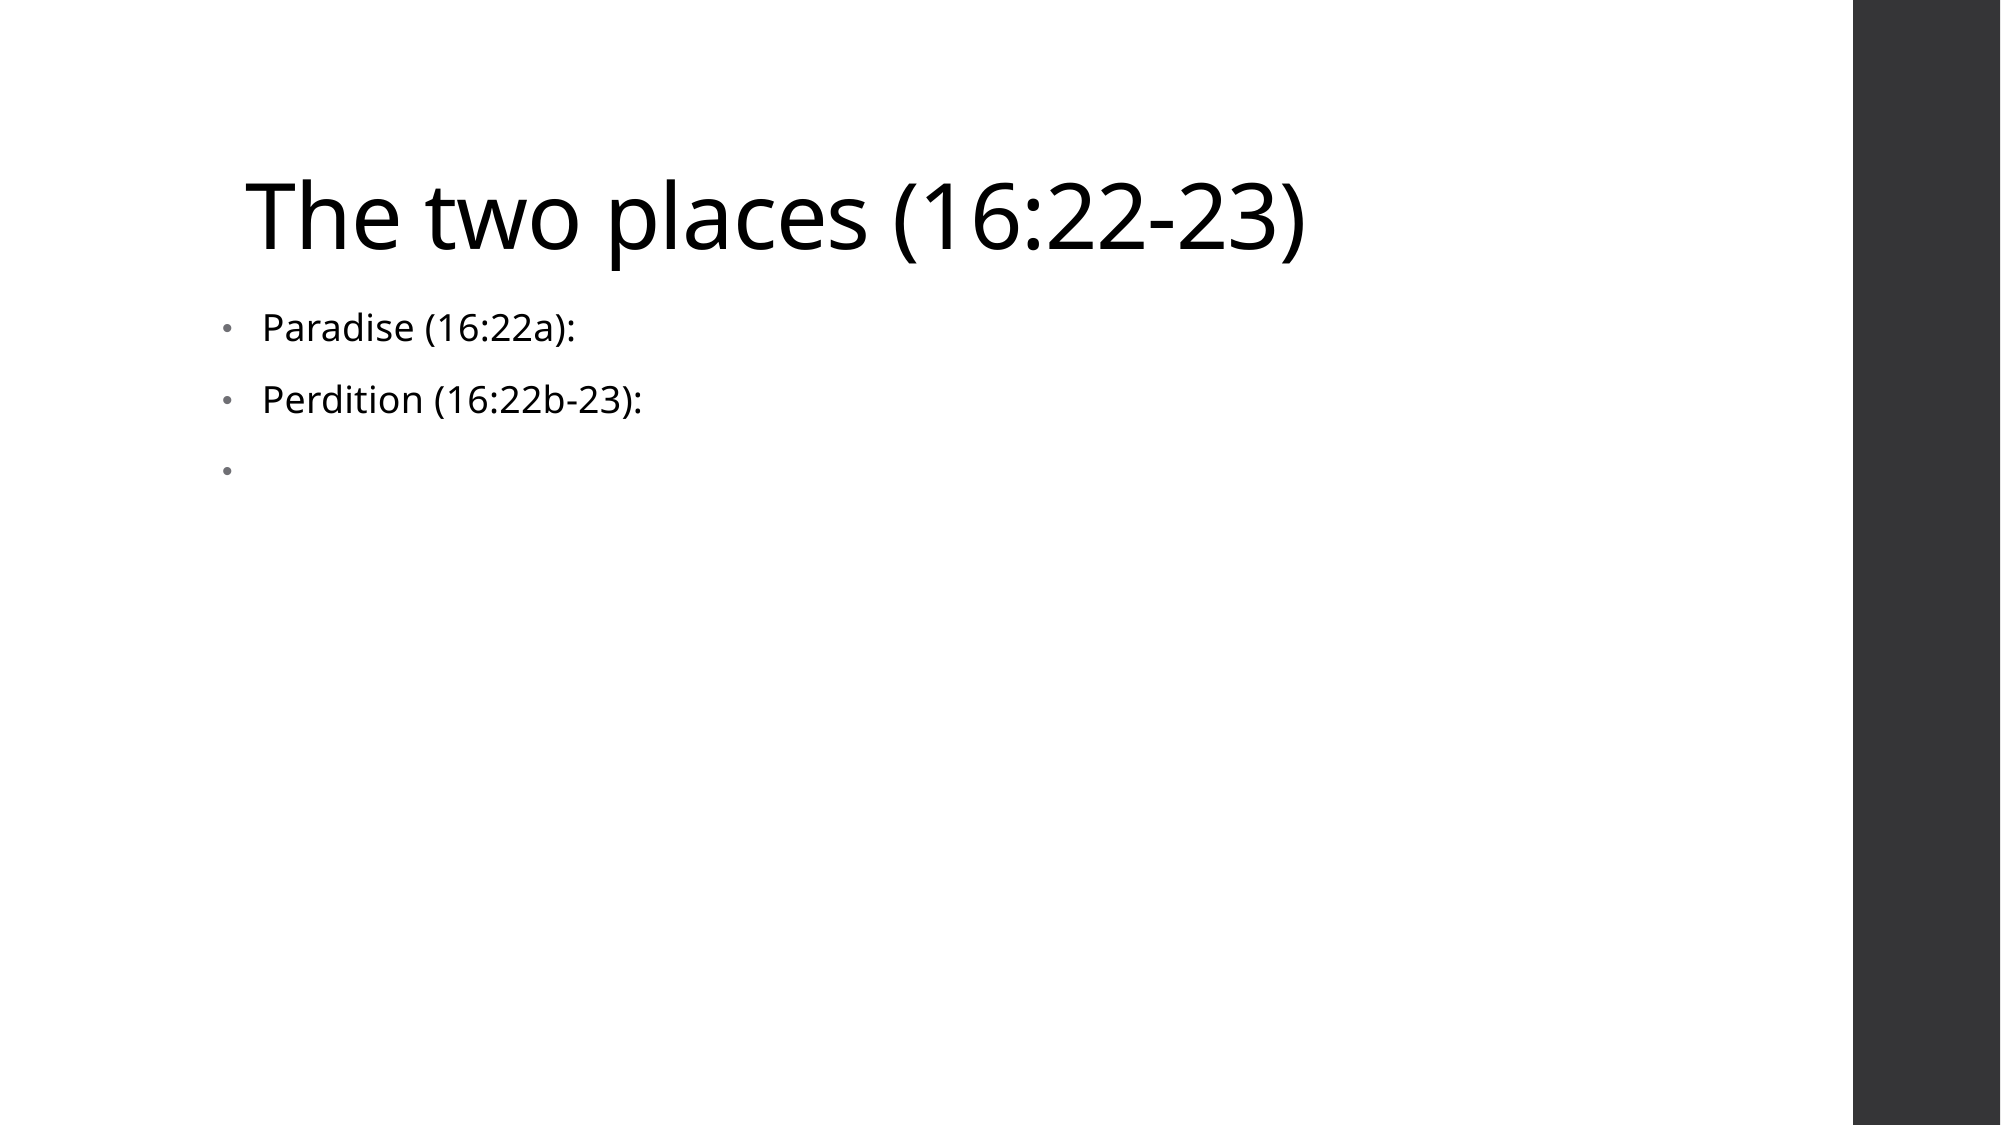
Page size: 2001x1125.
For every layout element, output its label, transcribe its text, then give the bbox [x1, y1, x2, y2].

title The two places (16:22-23) [206, 60, 1797, 278]
list Paradise (16:22a): Perdition (16:22b-23): [206, 299, 1617, 1014]
